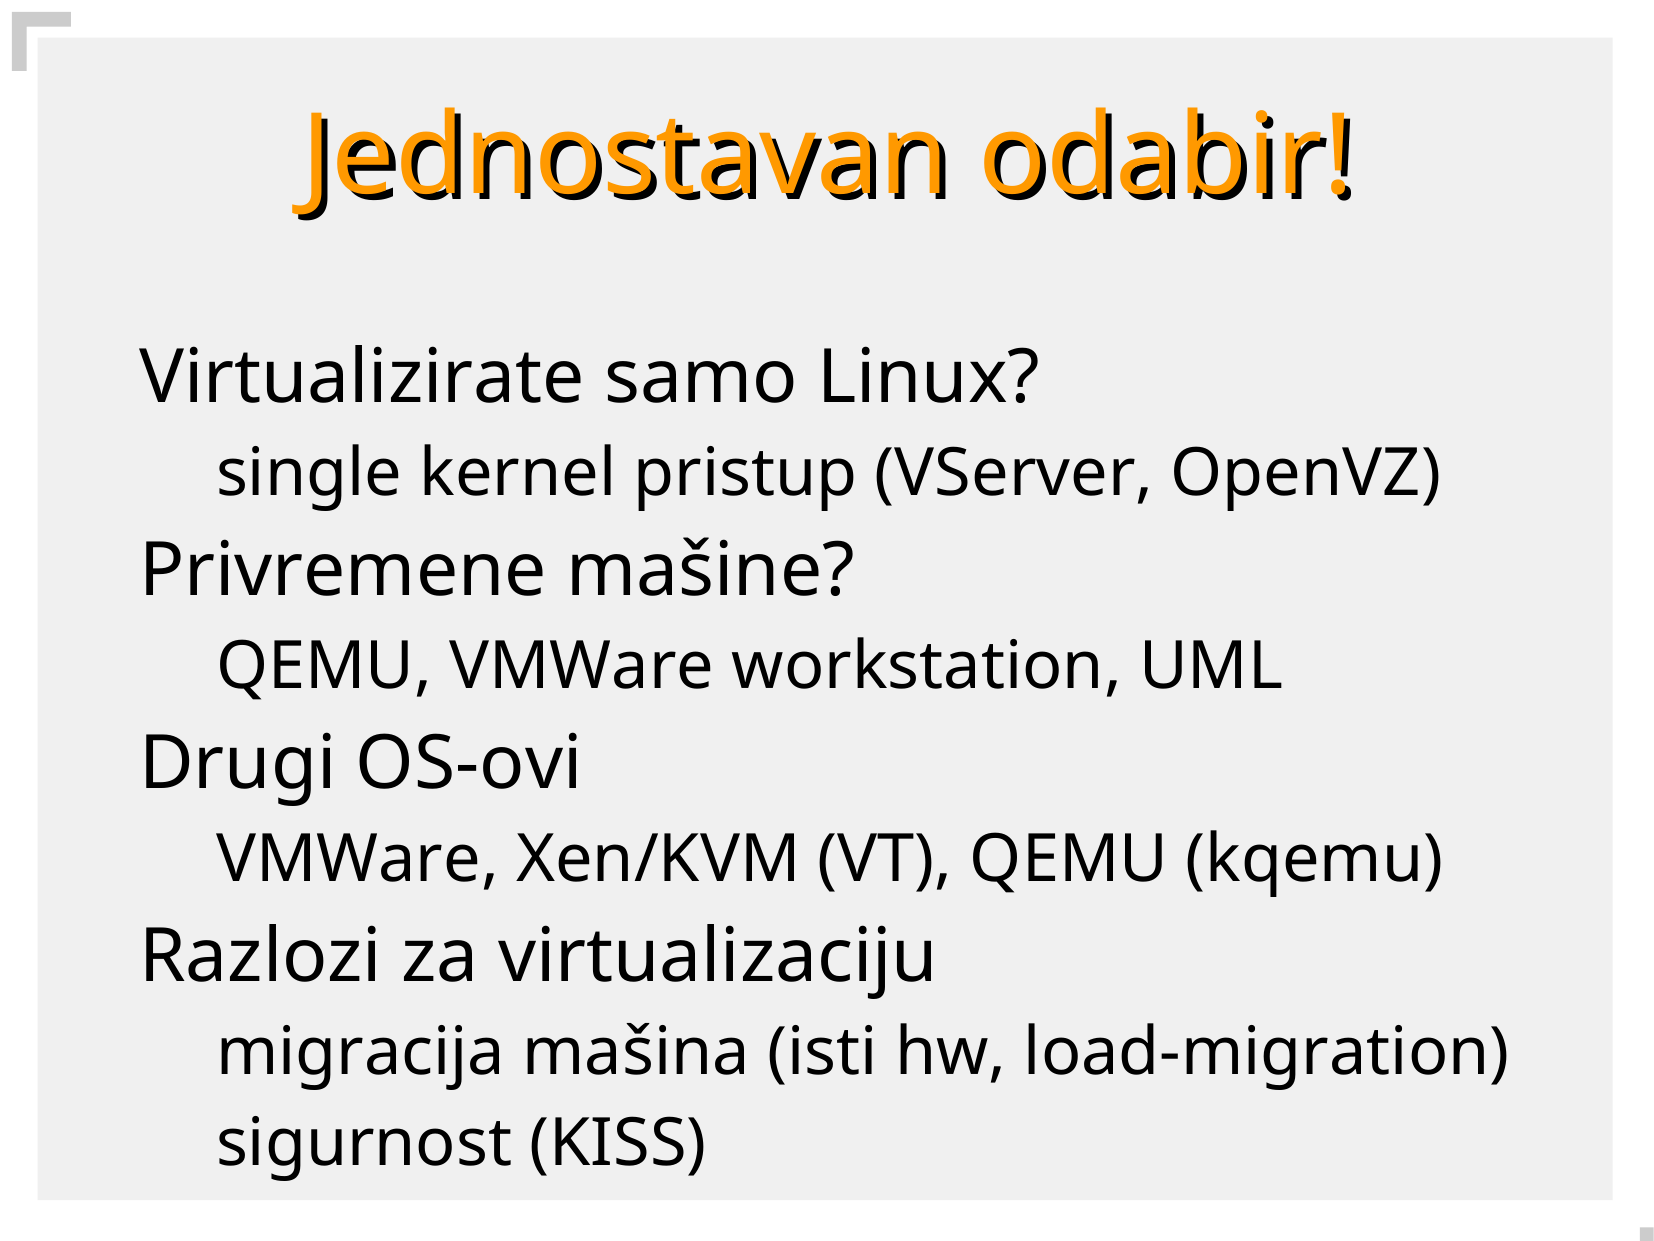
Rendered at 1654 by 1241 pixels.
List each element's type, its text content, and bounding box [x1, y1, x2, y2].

list Virtualizirate samo Linux? single kernel pristup (VServer, OpenVZ) Privremene mašine? QEMU, VMWare workstation, UML Drugi OS-ovi VMWare, Xen/KVM (VT), QEMU (kqemu) Razlozi za virtualizaciju migracija mašina (isti hw, load-migration) sigurnost (KISS) [121, 322, 1561, 1132]
title Jednostavan odabir! [121, 46, 1534, 254]
